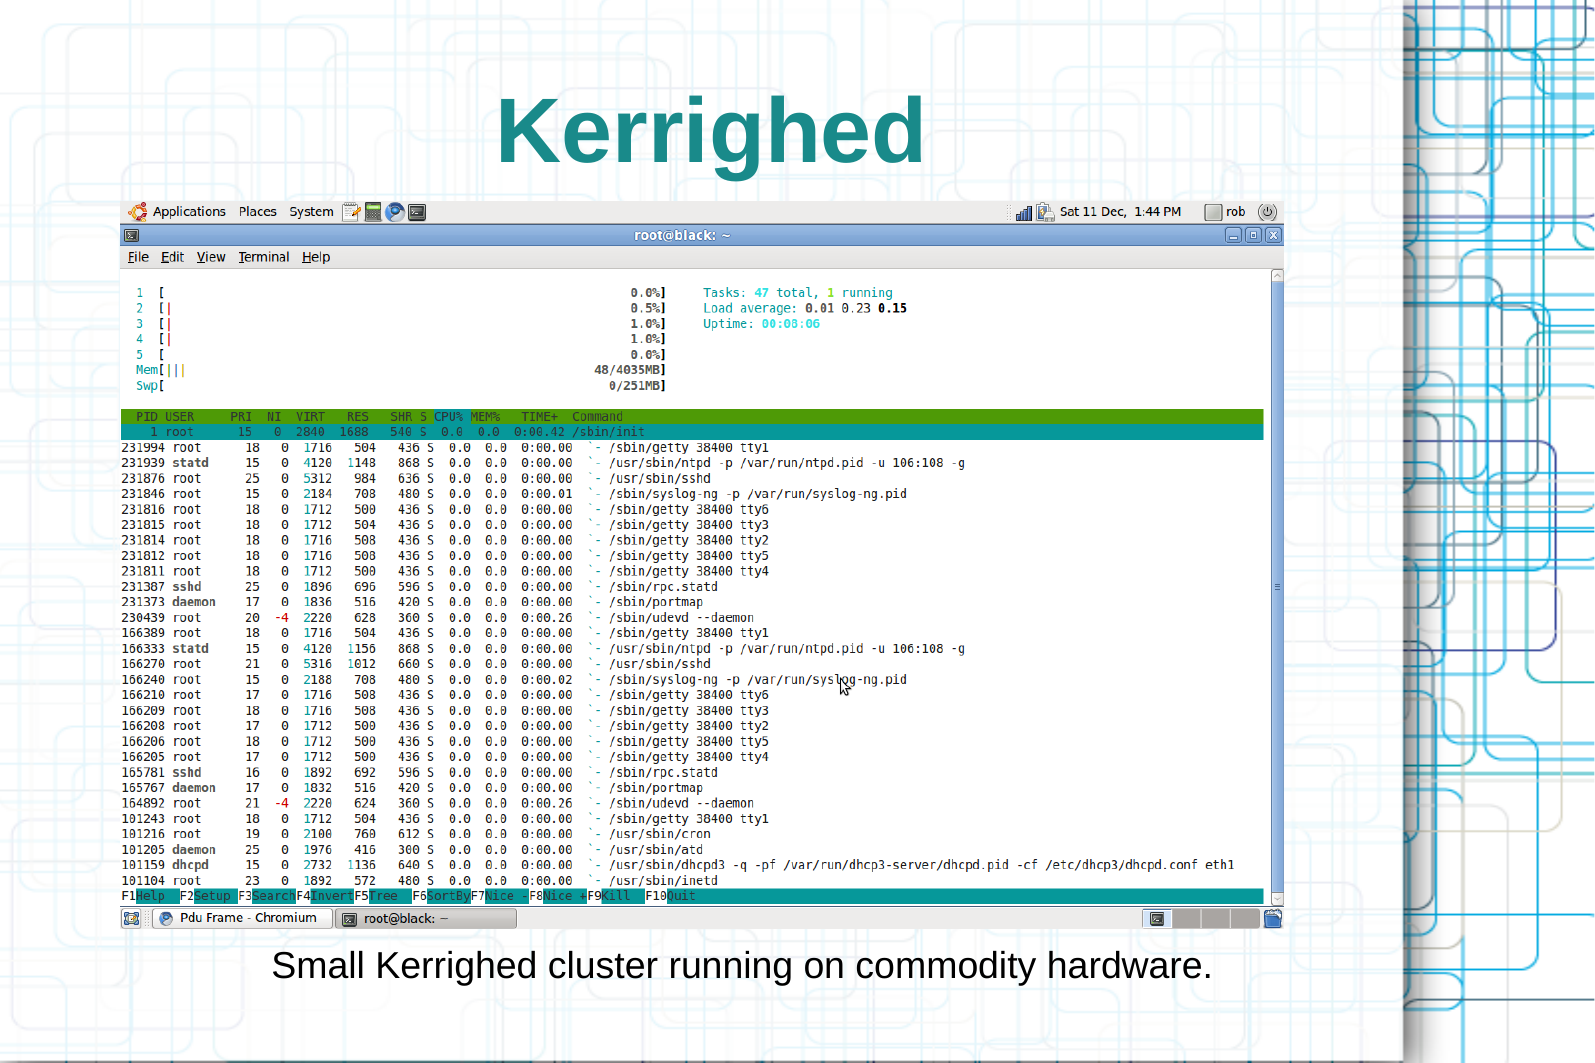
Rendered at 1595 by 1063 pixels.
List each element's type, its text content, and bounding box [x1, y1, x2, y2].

title Kerrighed [56, 49, 1367, 213]
text_box Small Kerrighed cluster running on commodity hardware. [256, 937, 1229, 995]
picture [0, 0, 1595, 1063]
